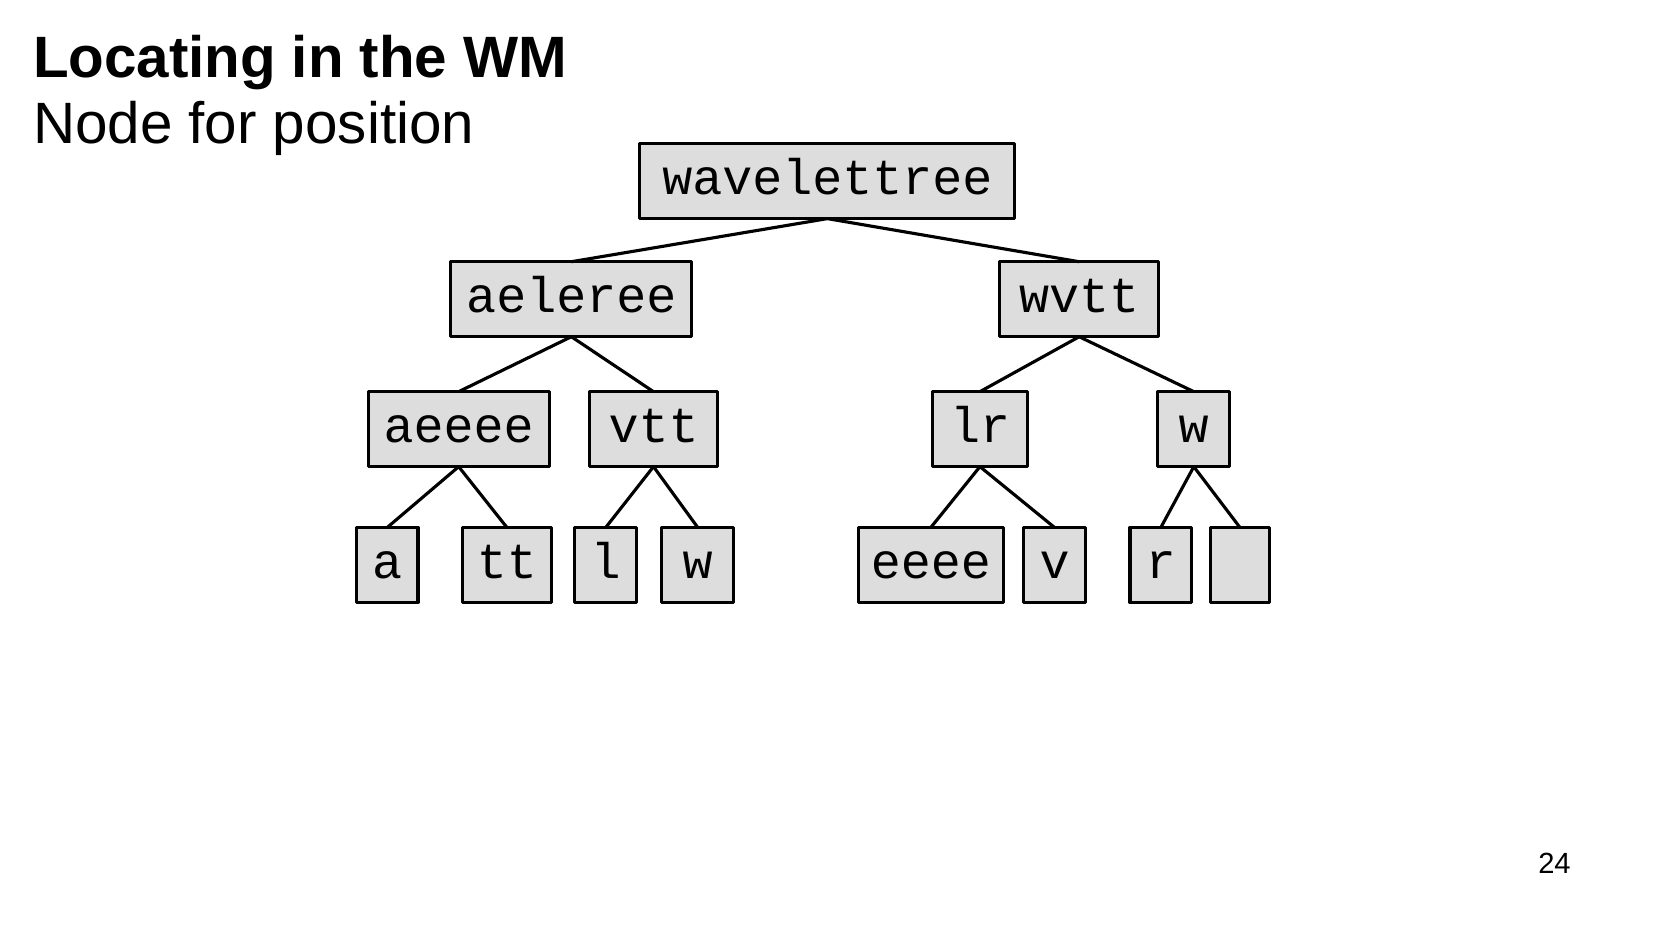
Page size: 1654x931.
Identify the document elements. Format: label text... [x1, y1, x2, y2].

text_box Locating in the WM Node for position [18, 17, 614, 163]
text_box aeleree [450, 261, 692, 337]
text_box a [356, 527, 419, 603]
text_box r [1129, 527, 1192, 603]
text_box v [1023, 527, 1086, 603]
text_box lr [932, 391, 1028, 467]
text_box w [1157, 391, 1230, 467]
text_box l [574, 527, 637, 603]
text_box aeeee [368, 391, 550, 467]
text_box w [661, 527, 734, 603]
text_box wavelettree [639, 143, 1015, 219]
text_box wvtt [999, 261, 1159, 337]
text_box eeee [858, 527, 1004, 603]
text_box [1210, 527, 1270, 603]
text_box tt [462, 527, 552, 603]
text_box vtt [589, 391, 718, 467]
